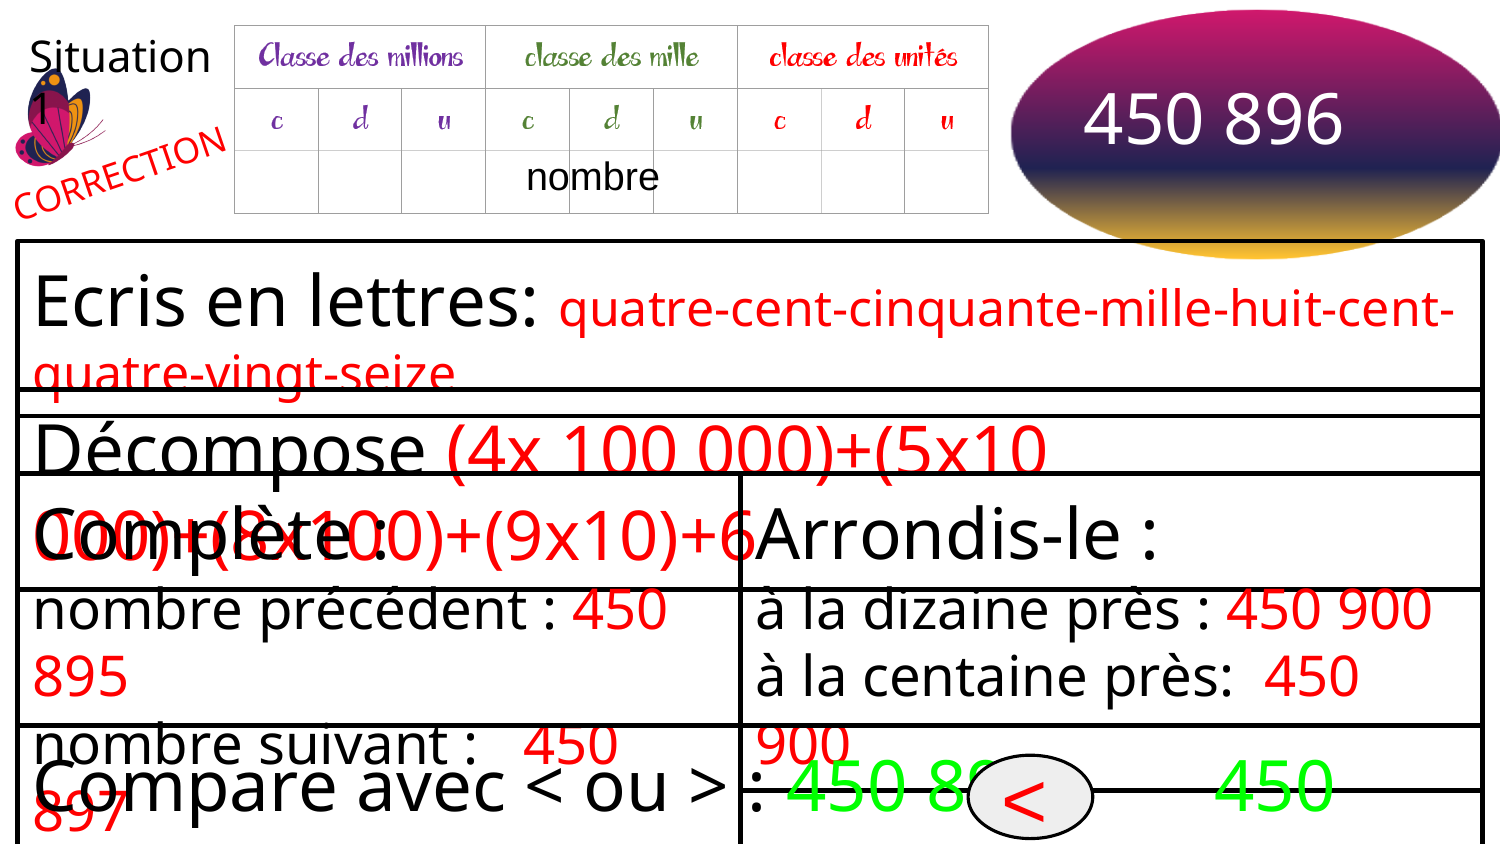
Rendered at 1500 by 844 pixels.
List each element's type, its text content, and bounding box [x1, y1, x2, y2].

picture [0, 88, 141, 168]
text_box Arrondis-le : à la dizaine près : 450 900 à la centaine près: 450 900 [740, 473, 1483, 723]
text_box Décompose (4x 100 000)+(5x10 000)+(8x100)+(9x10)+6 [17, 389, 1483, 471]
text_box nombre [511, 136, 990, 215]
text_box Compare avec < ou > : 450 896 450 902 [17, 725, 1483, 842]
text_box Ecris en lettres: quatre-cent-cinquante-mille-huit-cent-quatre-vingt-seize [17, 241, 1483, 358]
text_box CORRECTION [0, 79, 302, 249]
picture [231, 0, 1500, 283]
text_box [1075, 767, 1093, 827]
text_box < [985, 734, 1075, 844]
text_box Complète : nombre précédent : 450 895 nombre suivant : 450 897 [17, 473, 738, 723]
text_box Situation 1 [14, 13, 232, 97]
text_box 450 896 [1031, 58, 1445, 175]
text_box [968, 768, 985, 826]
